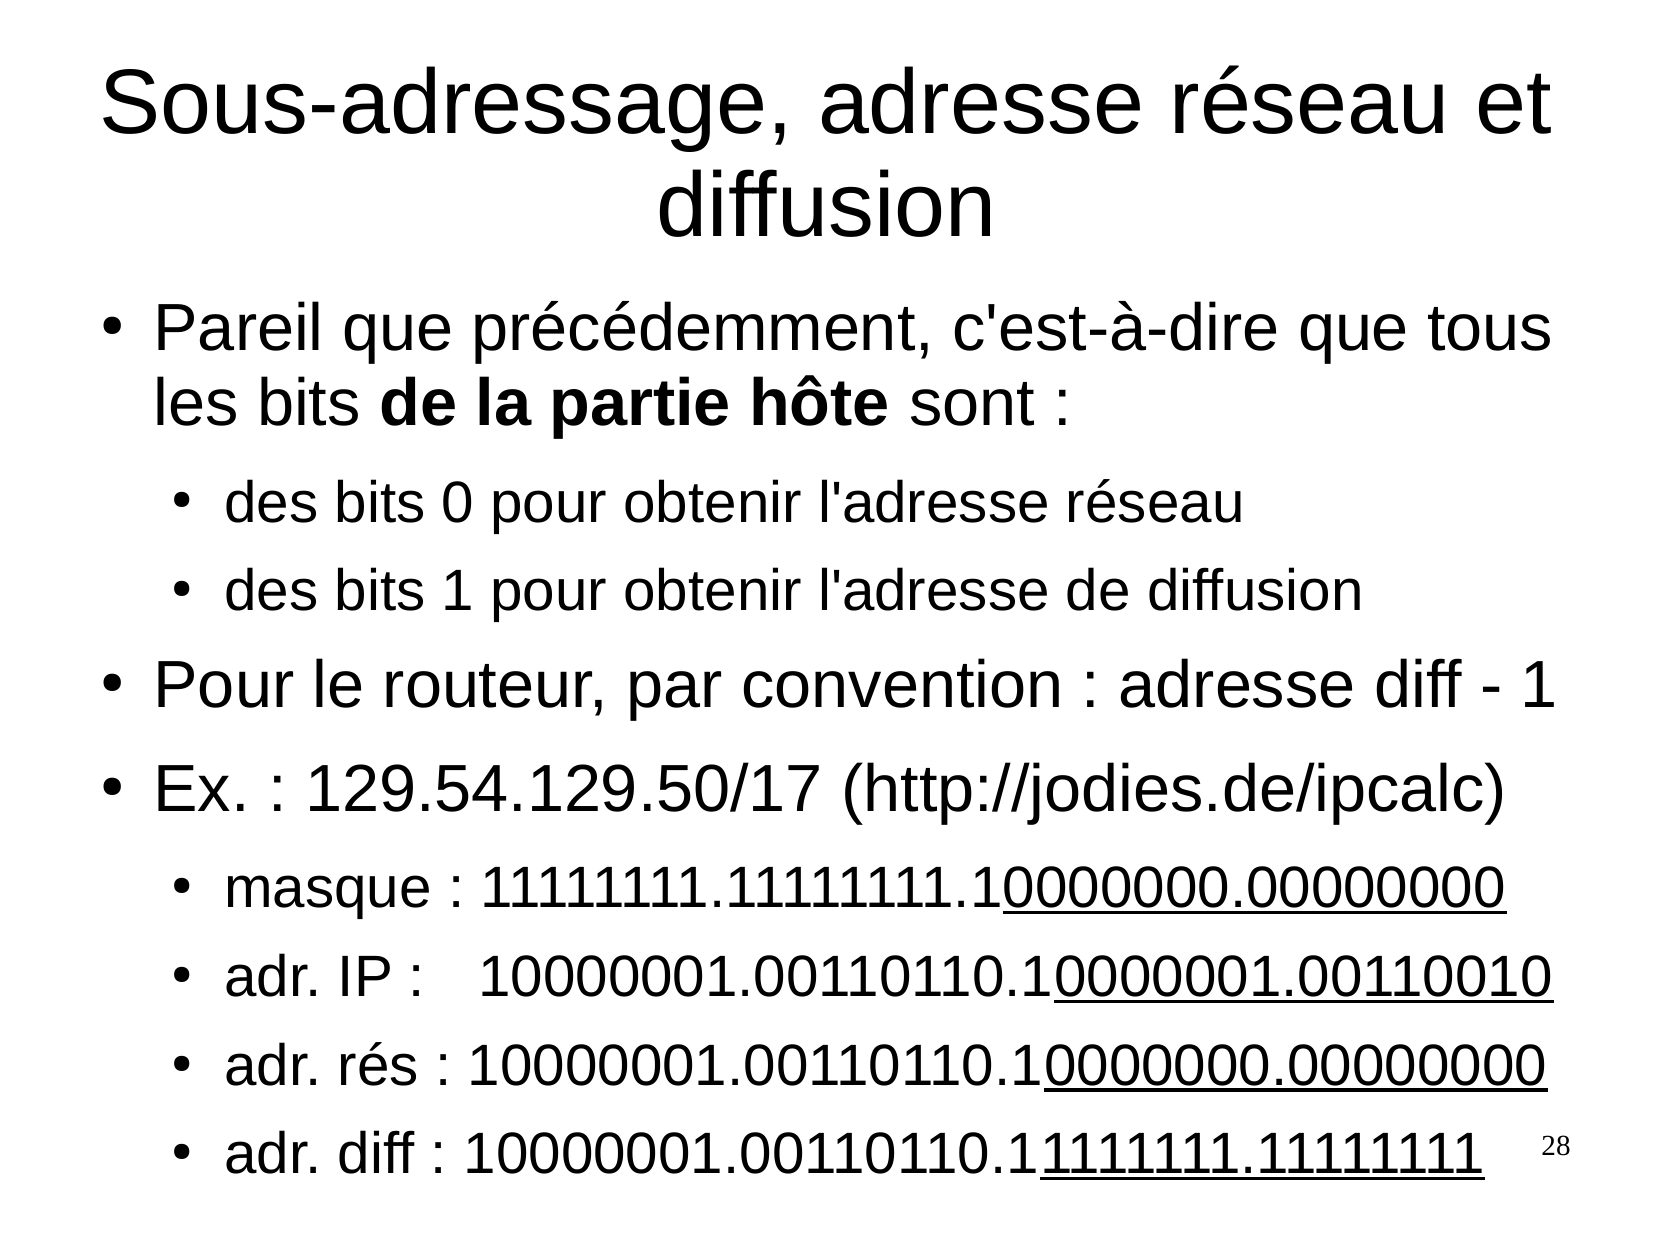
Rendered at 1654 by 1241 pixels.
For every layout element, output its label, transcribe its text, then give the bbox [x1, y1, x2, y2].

list Pareil que précédemment, c'est-à-dire que tous les bits de la partie hôte sont : des bits 0 pour obtenir l'adresse réseau des bits 1 pour obtenir l'adresse de diffusion Pour le routeur, par convention : adresse diff - 1 Ex. : 129.54.129.50/17 (http://jodies.de/ipcalc) masque : 11111111.11111111.10000000.00000000 adr. IP : 10000001.00110110.10000001.00110010 adr. rés : 10000001.00110110.10000000.00000000 adr. diff : 10000001.00110110.11111111.11111111 [82, 290, 1571, 1187]
title Sous-adressage, adresse réseau et diffusion [82, 49, 1571, 257]
